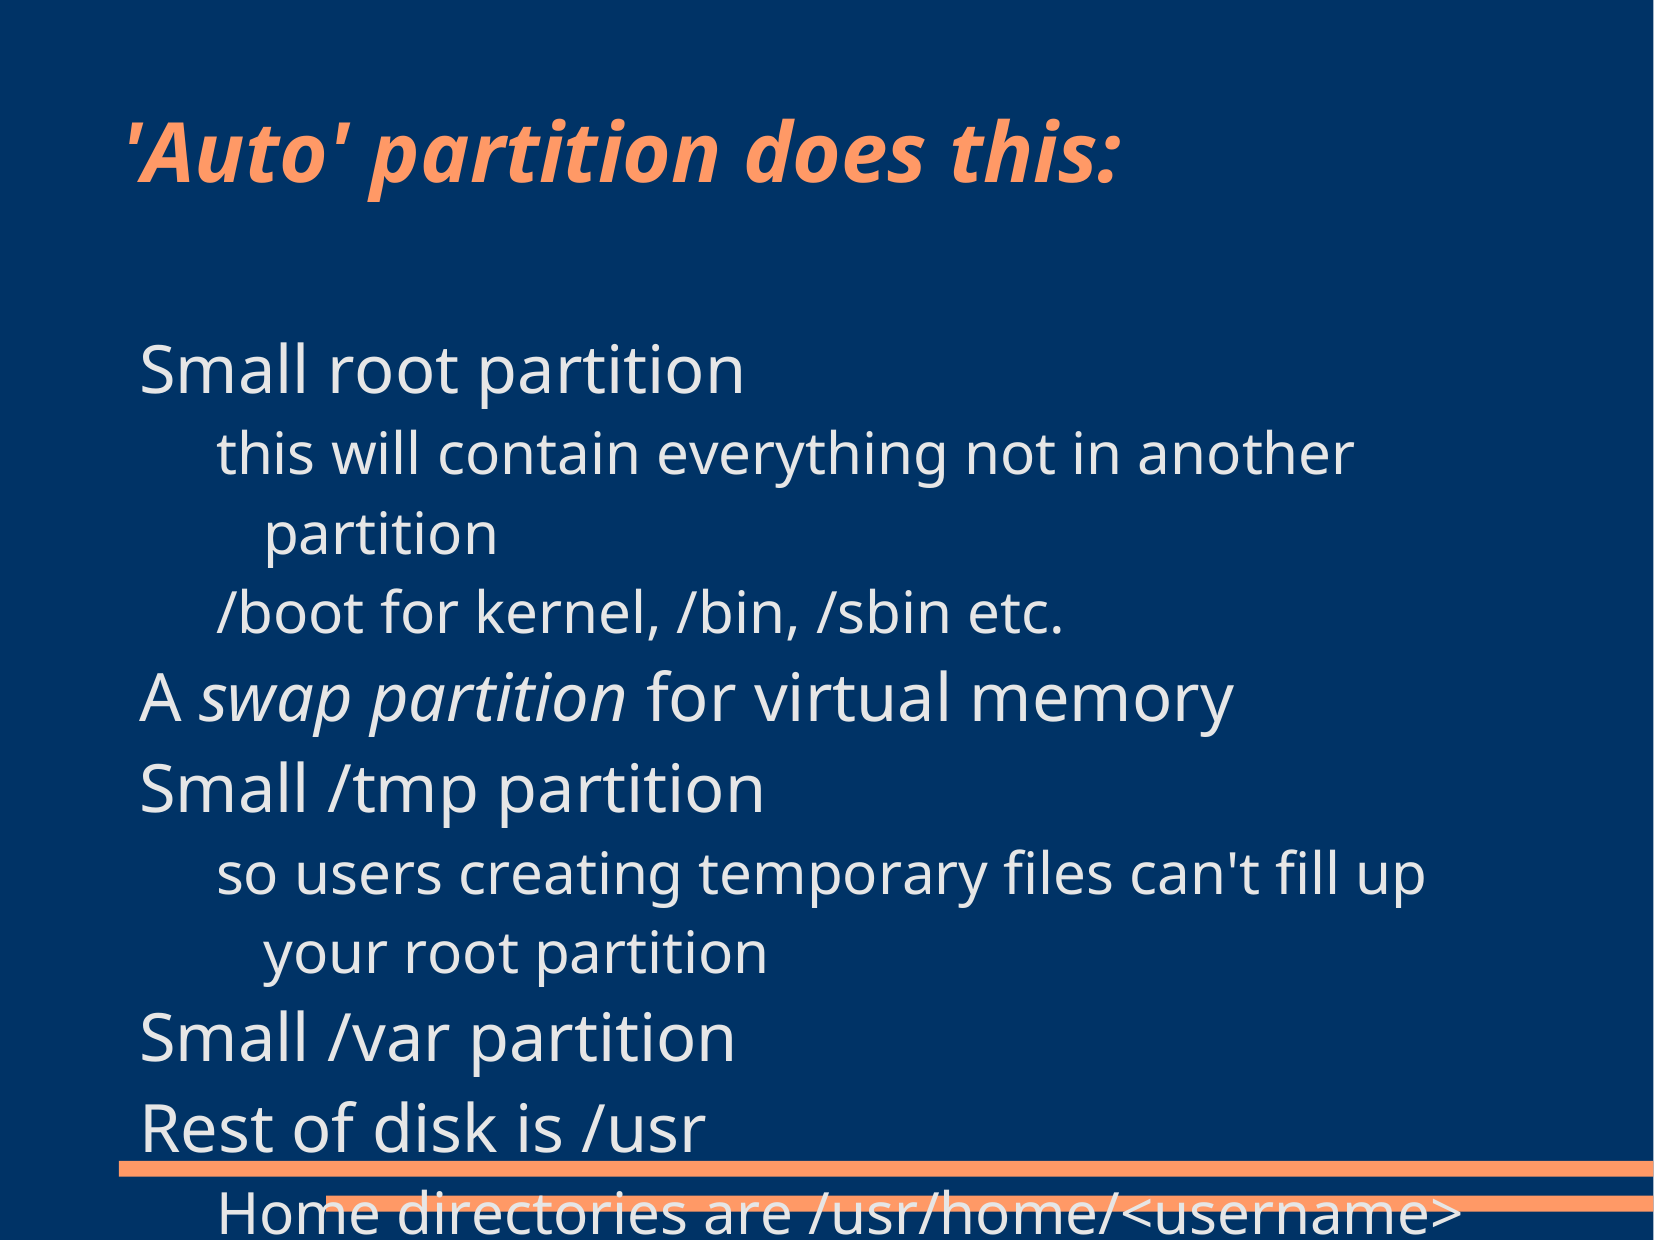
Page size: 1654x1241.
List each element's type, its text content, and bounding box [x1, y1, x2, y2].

title 'Auto' partition does this: [121, 46, 1534, 254]
list Small root partition this will contain everything not in another partition /boot for kernel, /bin, /sbin etc. A swap partition for virtual memory Small /tmp partition so users creating temporary files can't fill up your root partition Small /var partition Rest of disk is /usr Home directories are /usr/home/<username> [121, 322, 1561, 1132]
